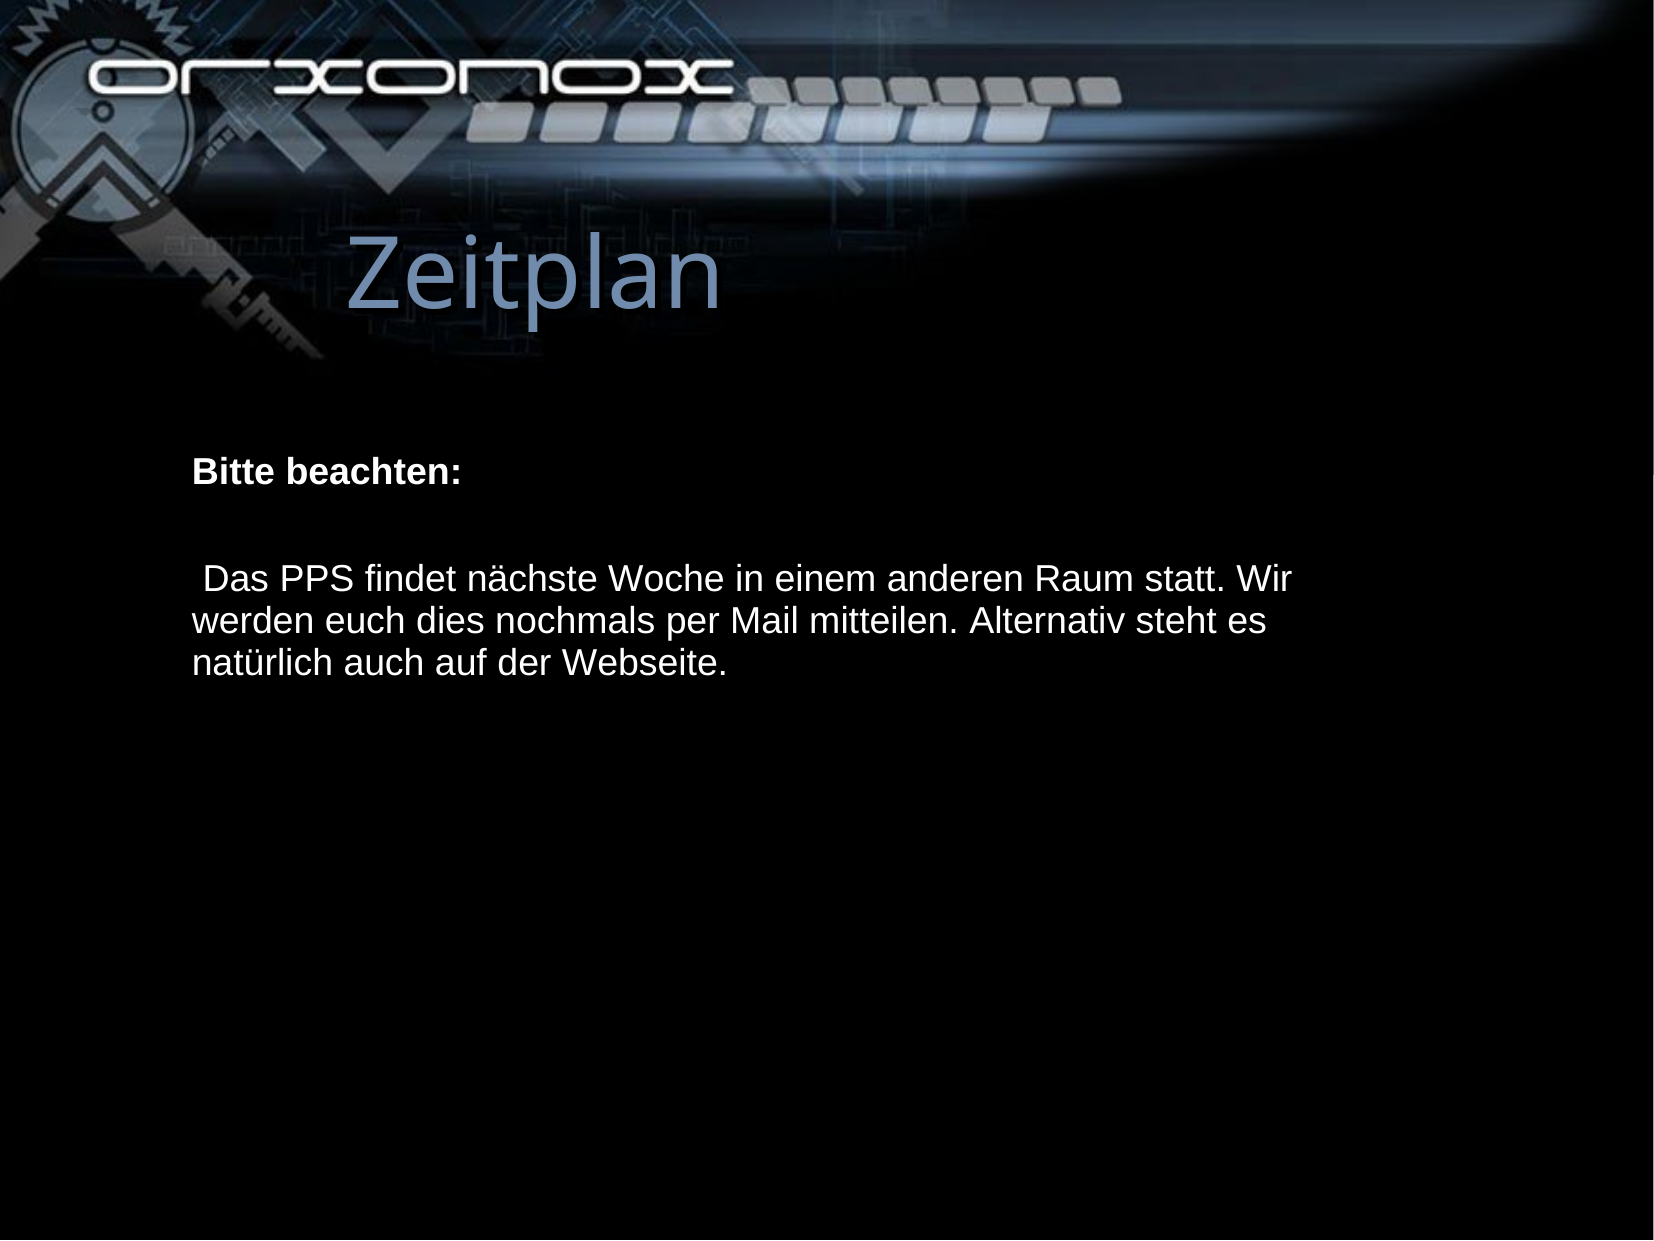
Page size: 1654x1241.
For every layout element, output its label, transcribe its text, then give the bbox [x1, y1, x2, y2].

picture [0, 0, 1654, 475]
text_box Zeitplan [330, 194, 1306, 344]
text_box Bitte beachten: Das PPS findet nächste Woche in einem anderen Raum statt. Wir werden euch dies nochmals per Mail mitteilen. Alternativ steht es natürlich auch auf der Webseite. [177, 442, 1329, 693]
